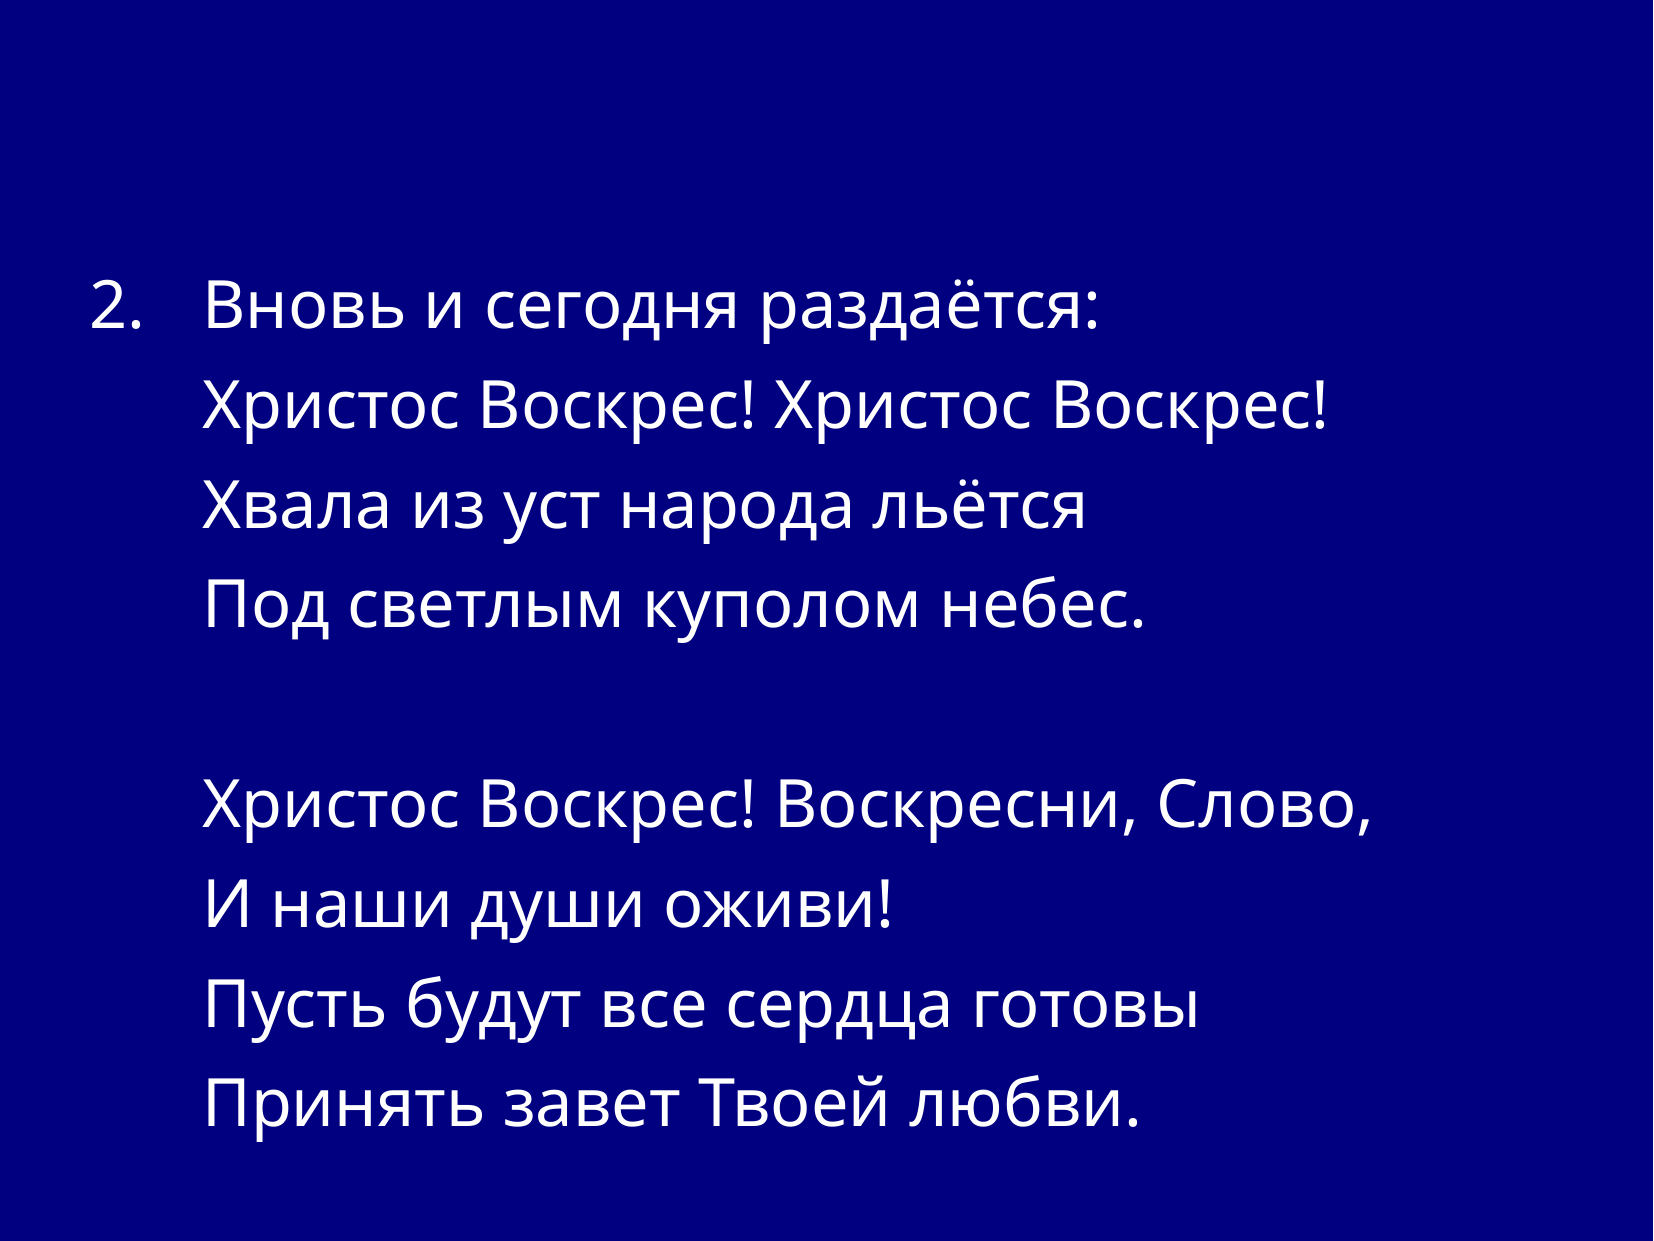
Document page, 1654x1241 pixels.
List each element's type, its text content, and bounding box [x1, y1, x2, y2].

text_box 2. Вновь и сегодня раздаётся: Христос Воскрес! Христос Воскрес! Хвала из уст народа льётся Под светлым куполом небес. Христос Воскрес! Воскресни, Слово, И наши души оживи! Пусть будут все сердца готовы Принять завет Твоей любви. [75, 150, 1576, 1163]
